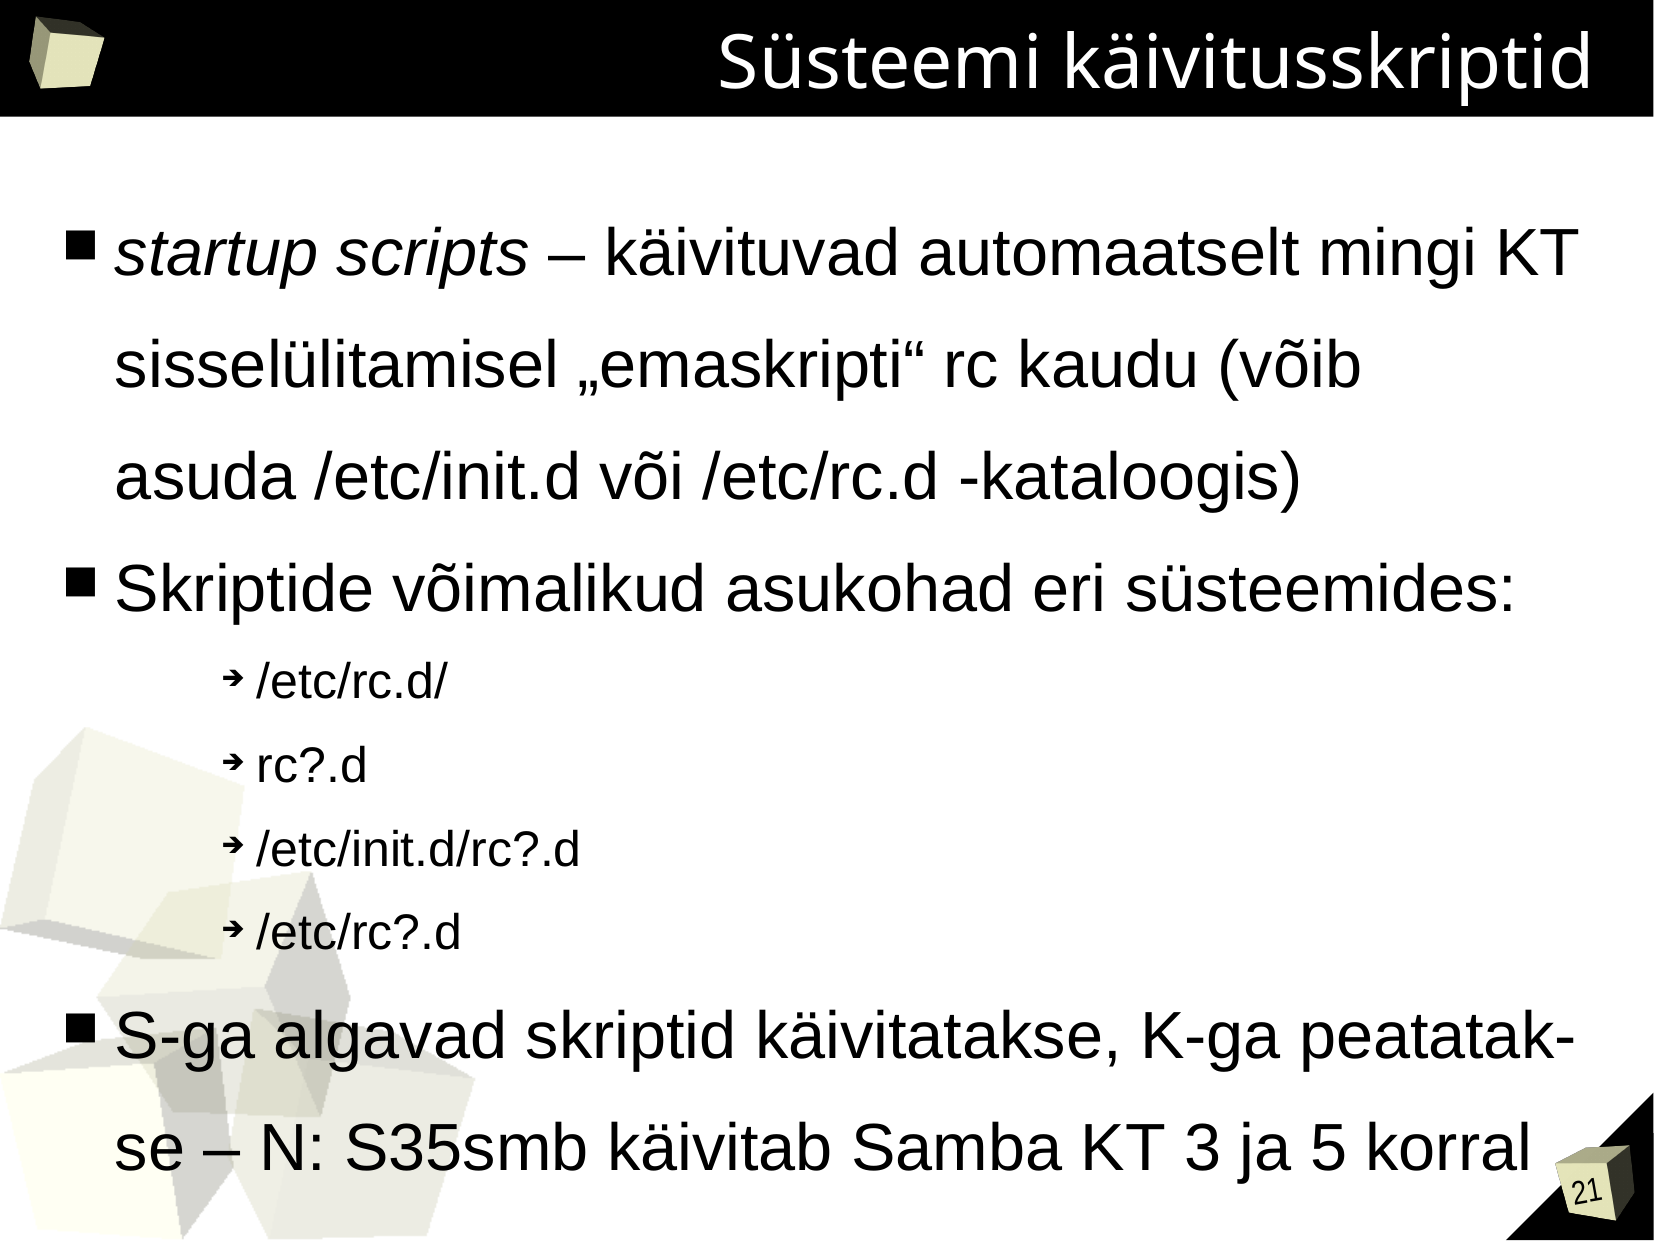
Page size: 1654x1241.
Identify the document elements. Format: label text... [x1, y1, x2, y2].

title Süsteemi käivitusskriptid [118, 0, 1595, 119]
picture [0, 726, 477, 1241]
list startup scripts – käivituvad automaatselt mingi KT sisselülitamisel „emaskripti“ rc kaudu (võib asuda /etc/init.d või /etc/rc.d -kataloogis) Skriptide võimalikud asukohad eri süsteemides: /etc/rc.d/ rc?.d /etc/init.d/rc?.d /etc/rc?.d S-ga algavad skriptid käivitatakse, K-ga peatatak-se – N: S35smb käivitab Samba KT 3 ja 5 korral [44, 177, 1611, 1214]
